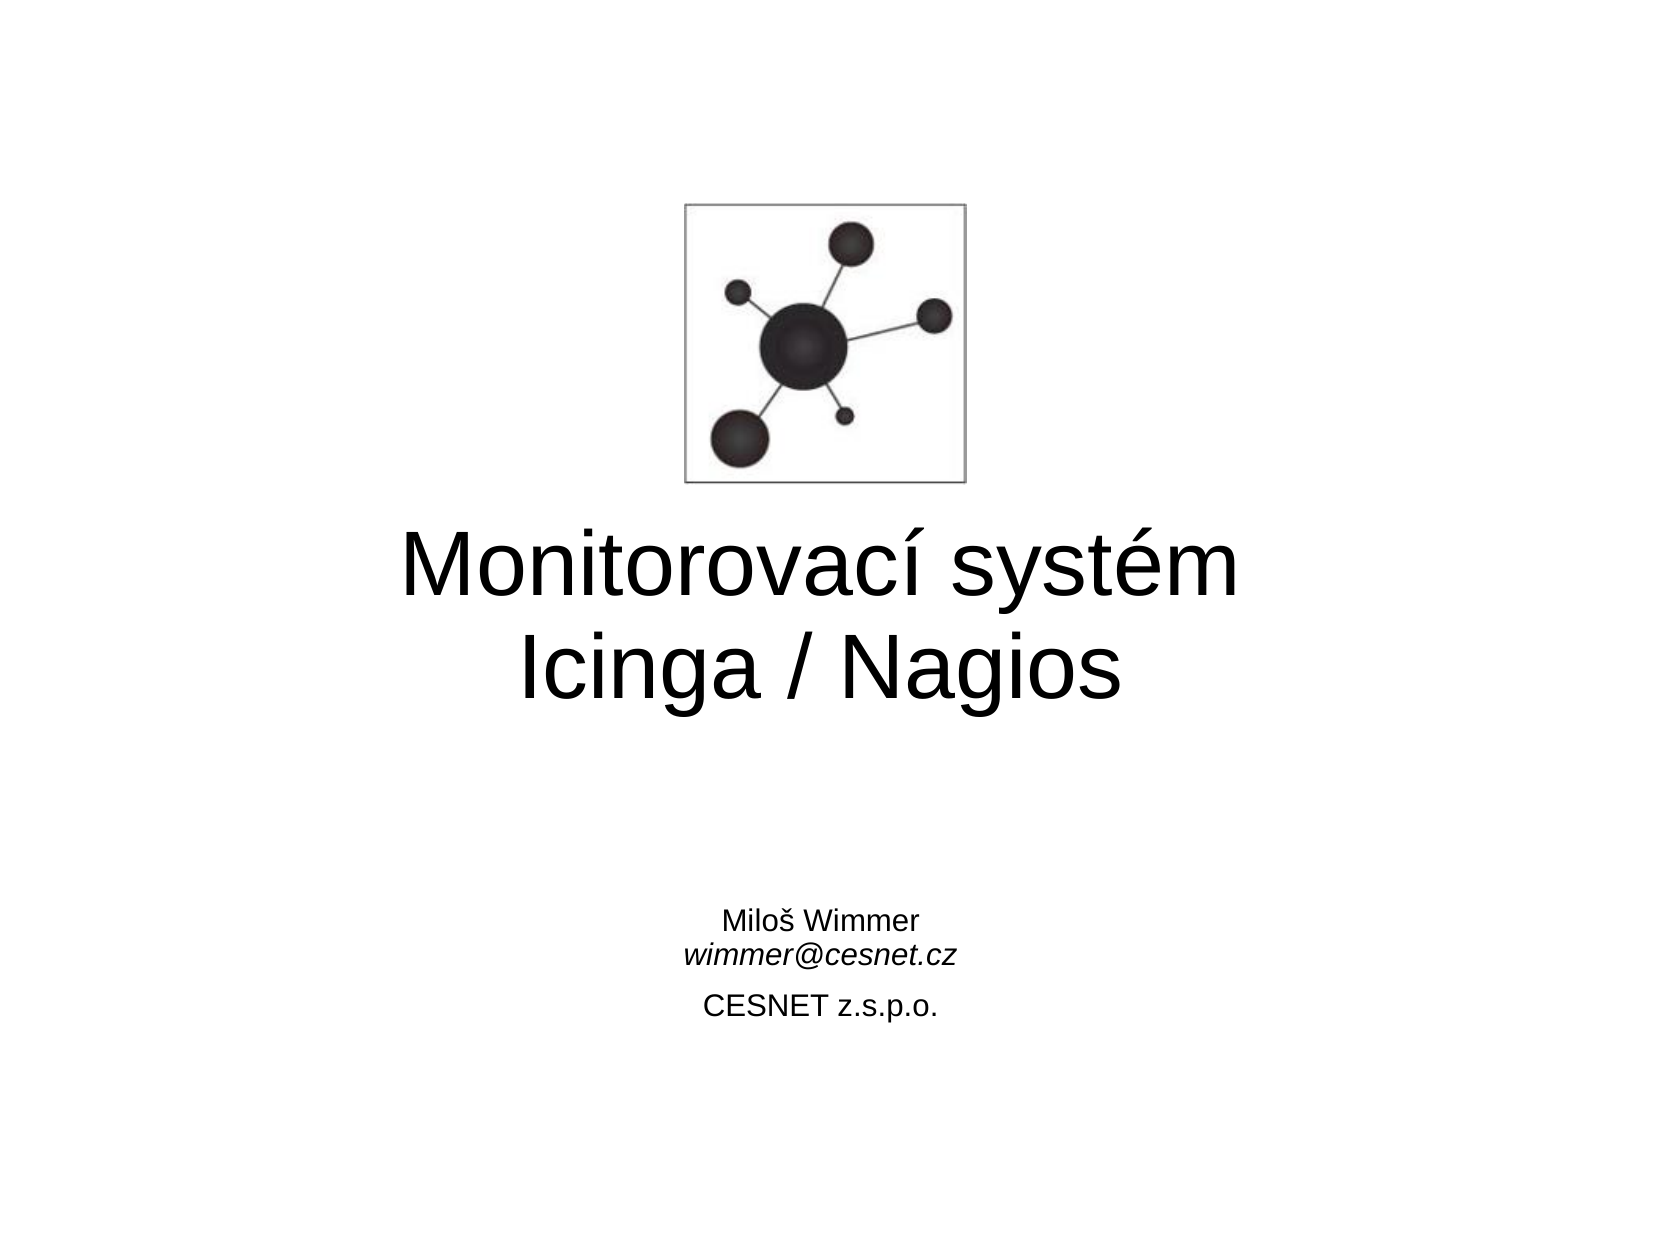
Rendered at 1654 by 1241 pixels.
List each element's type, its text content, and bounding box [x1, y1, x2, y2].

subtitle Monitorovací systém Icinga / Nagios Miloš Wimmer wimmer@cesnet.cz CESNET z.s.p.o. [76, 212, 1565, 1119]
picture [684, 203, 967, 485]
